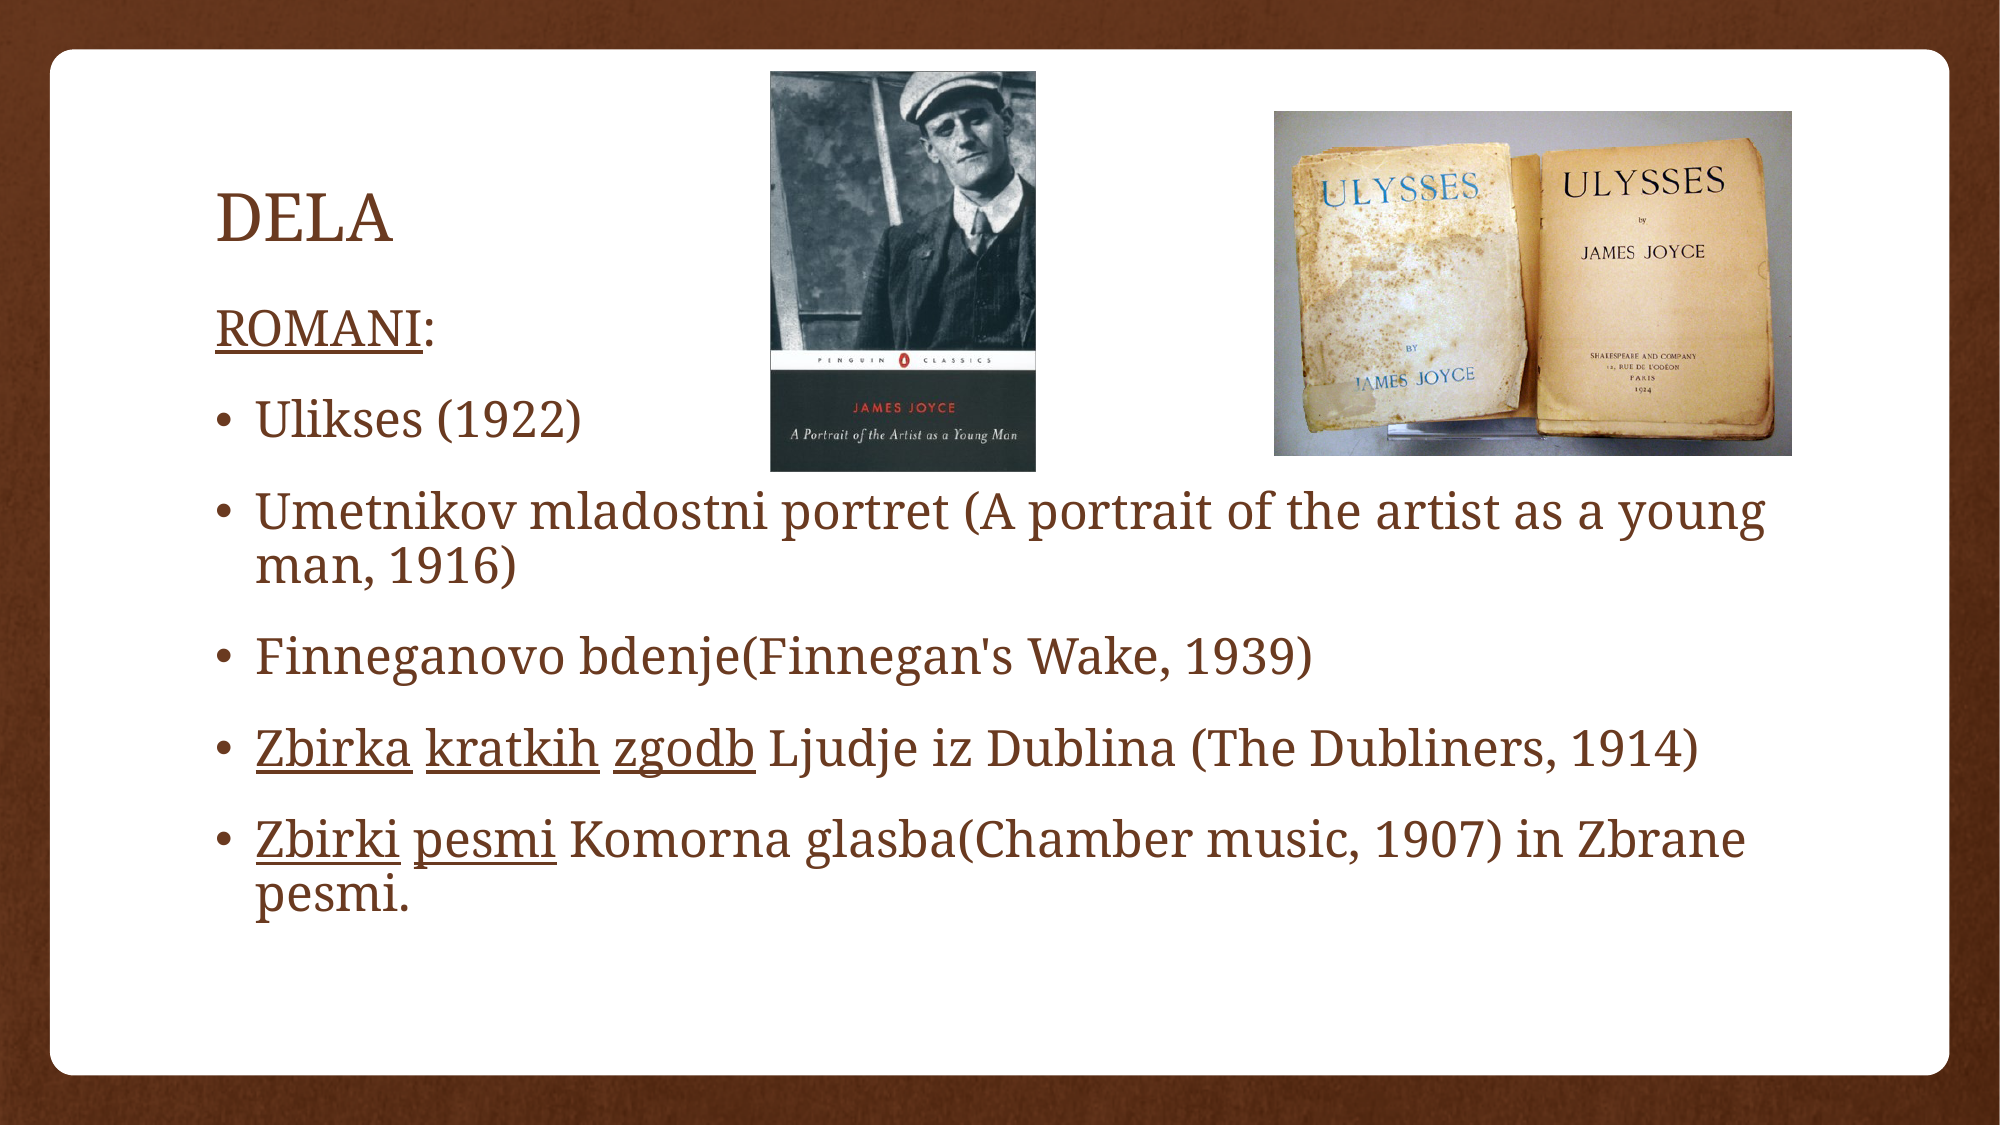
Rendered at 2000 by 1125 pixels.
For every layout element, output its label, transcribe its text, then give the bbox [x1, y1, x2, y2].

list ROMANI: Ulikses (1922) Umetnikov mladostni portret (A portrait of the artist as a young man, 1916) Finneganovo bdenje(Finnegan's Wake, 1939) Zbirka kratkih zgodb Ljudje iz Dublina (The Dubliners, 1914) Zbirki pesmi Komorna glasba(Chamber music, 1907) in Zbrane pesmi. [200, 295, 1800, 996]
title DELA [200, 70, 1800, 263]
picture [0, 0, 2000, 1125]
